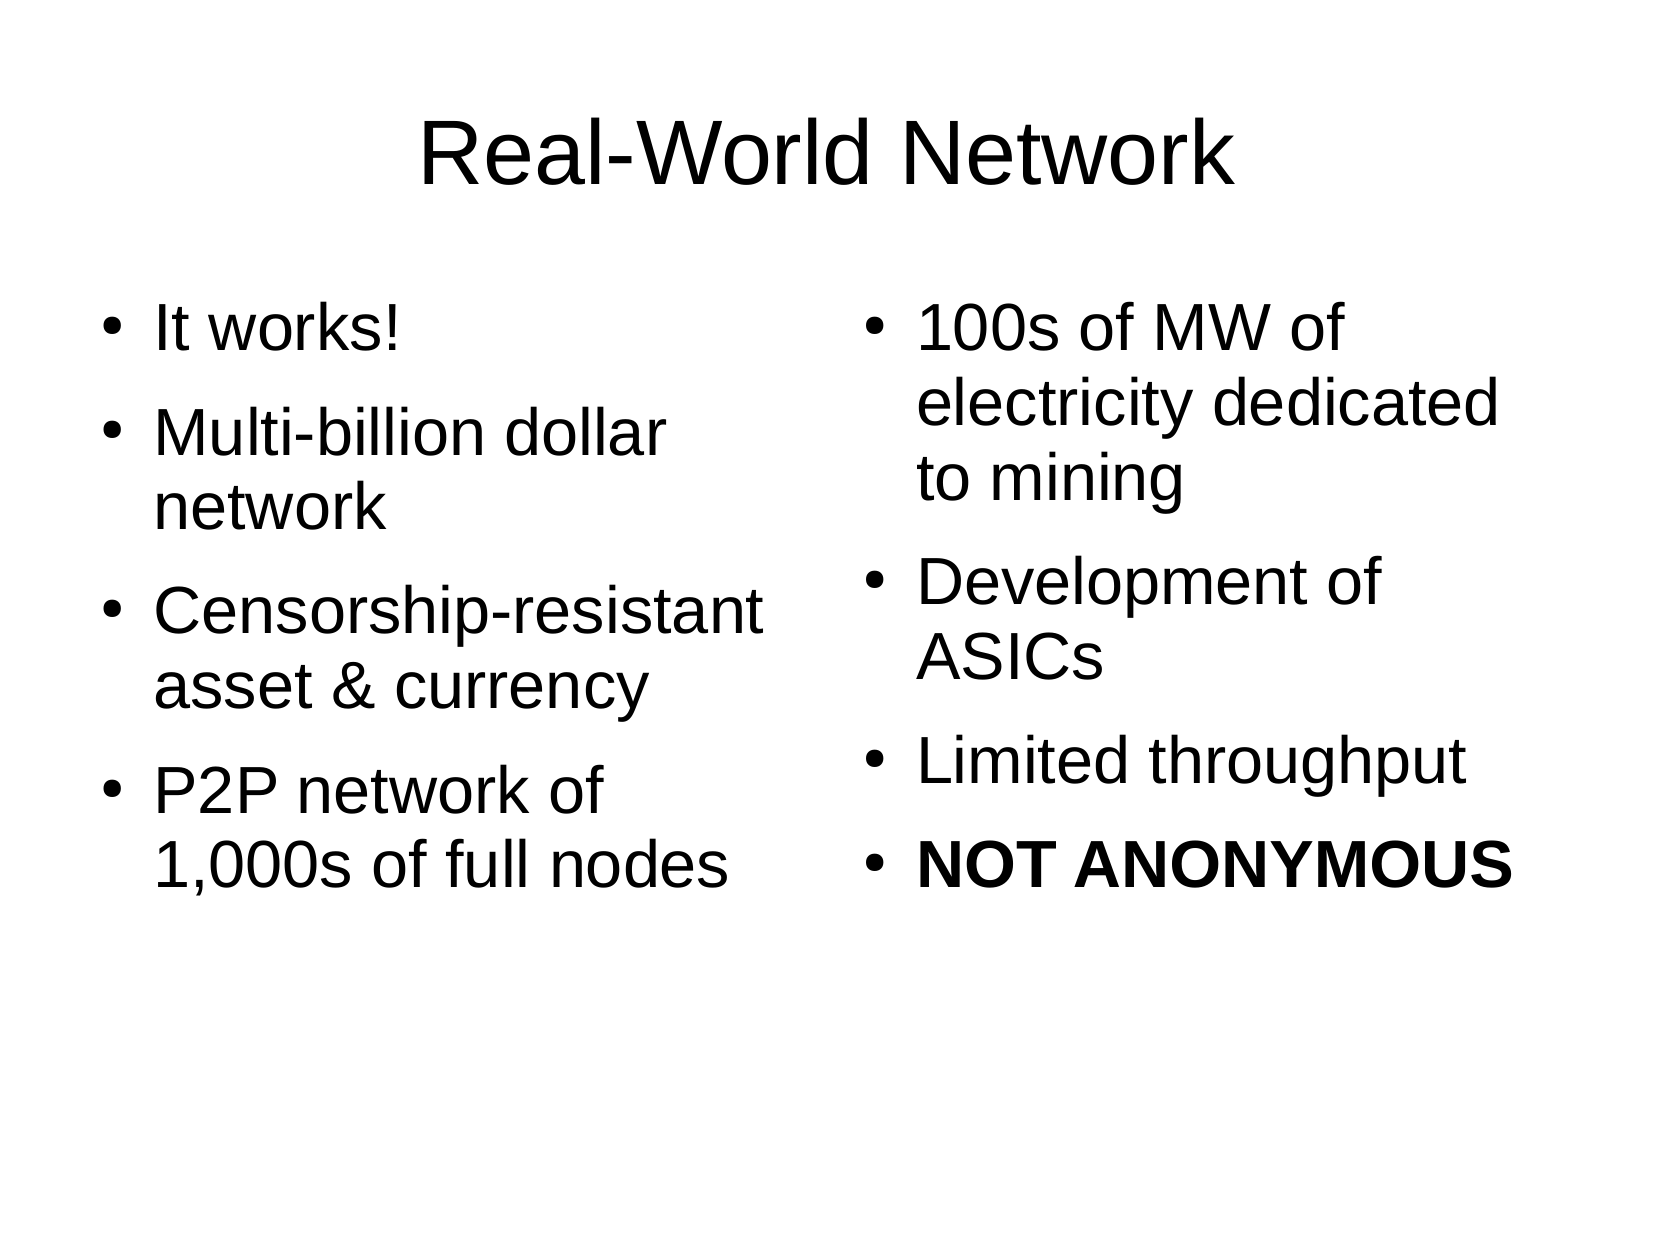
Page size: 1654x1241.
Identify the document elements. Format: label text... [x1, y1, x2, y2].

list It works! Multi-billion dollar network Censorship-resistant asset & currency P2P network of 1,000s of full nodes [82, 290, 809, 1010]
list 100s of MW of electricity dedicated to mining Development of ASICs Limited throughput NOT ANONYMOUS [845, 290, 1572, 1010]
title Real-World Network [82, 49, 1571, 257]
